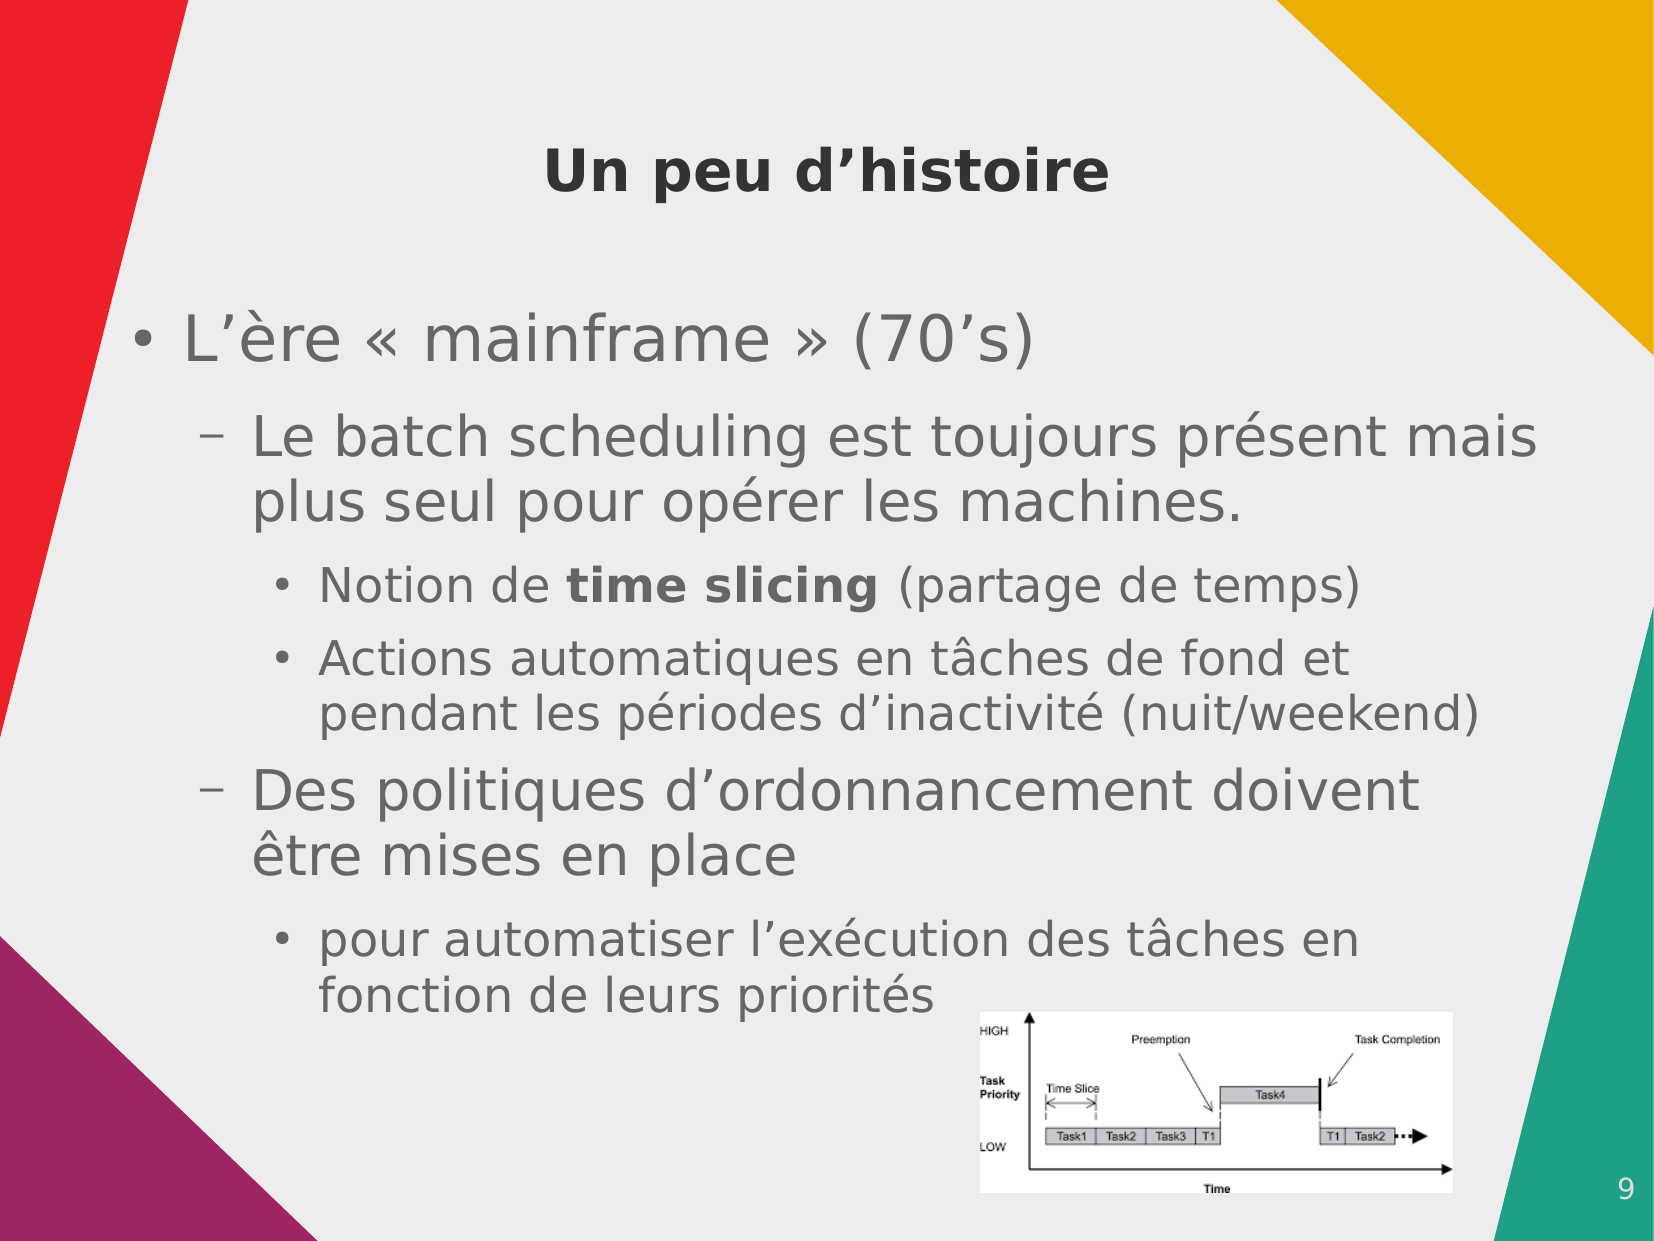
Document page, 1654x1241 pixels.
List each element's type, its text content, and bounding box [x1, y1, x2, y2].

title Un peu d’histoire [114, 73, 1539, 271]
list L’ère « mainframe » (70’s) Le batch scheduling est toujours présent mais plus seul pour opérer les machines. Notion de time slicing (partage de temps) Actions automatiques en tâches de fond et pendant les périodes d’inactivité (nuit/weekend) Des politiques d’ordonnancement doivent être mises en place pour automatiser l’exécution des tâches en fonction de leurs priorités [114, 302, 1539, 1033]
picture [980, 1012, 1453, 1193]
